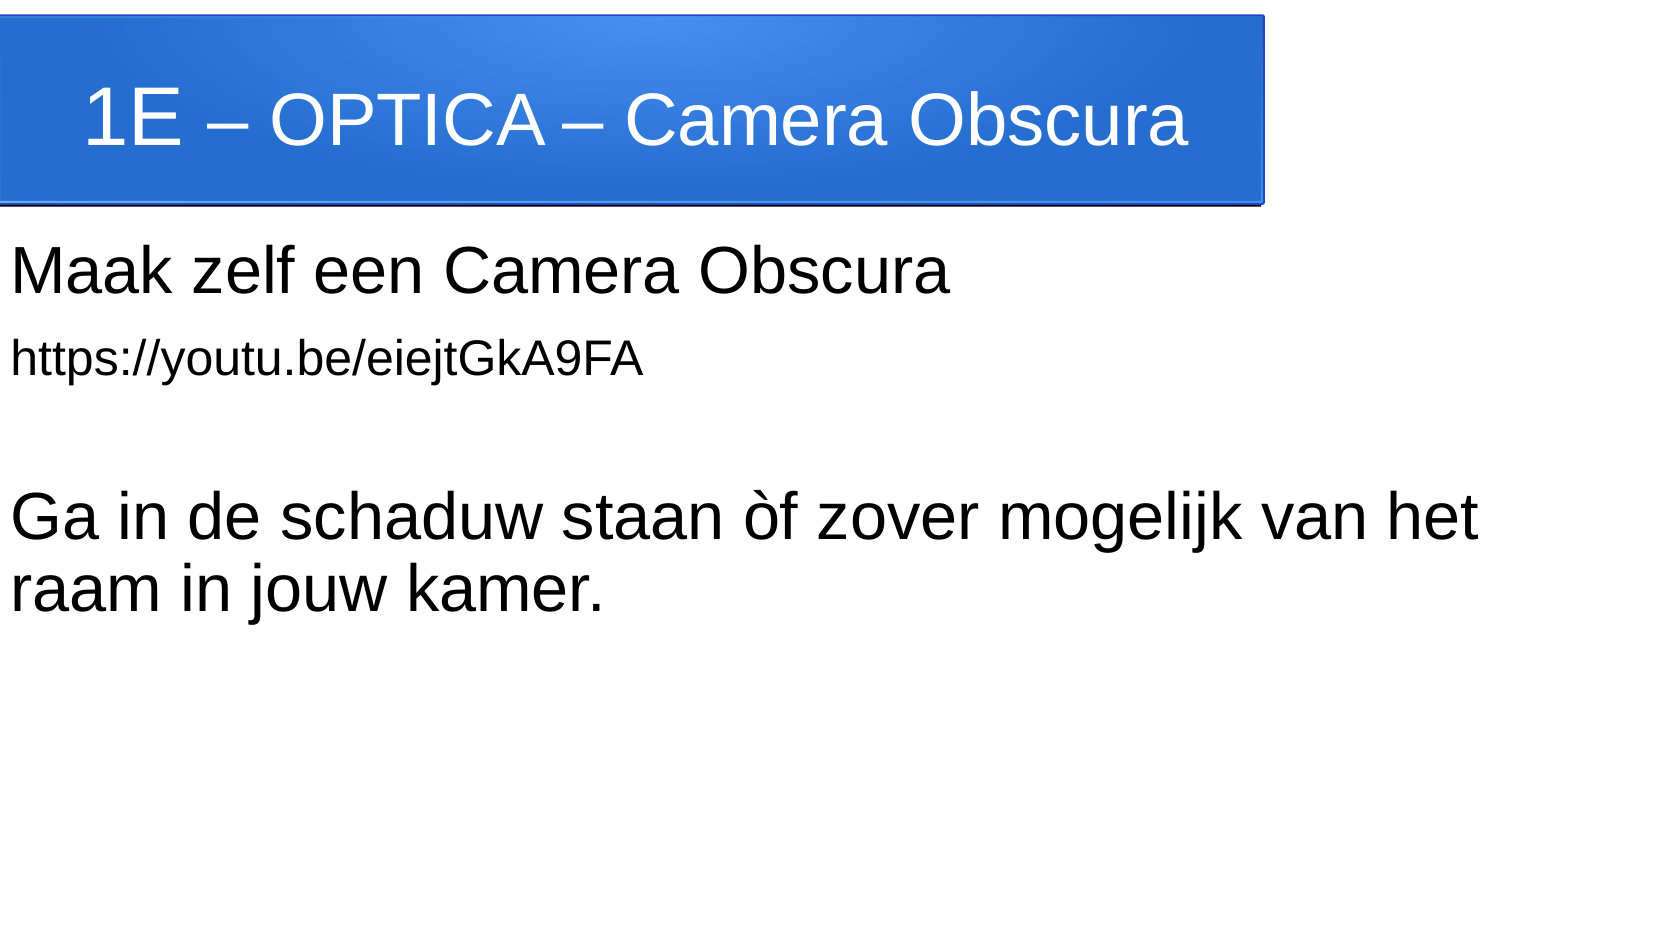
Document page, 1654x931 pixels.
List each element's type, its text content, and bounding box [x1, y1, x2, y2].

subtitle Maak zelf een Camera Obscura https://youtu.be/eiejtGkA9FA Ga in de schaduw staan òf zover mogelijk van het raam in jouw kamer. [10, 236, 1631, 922]
title 1E – OPTICA – Camera Obscura [82, 35, 1292, 189]
